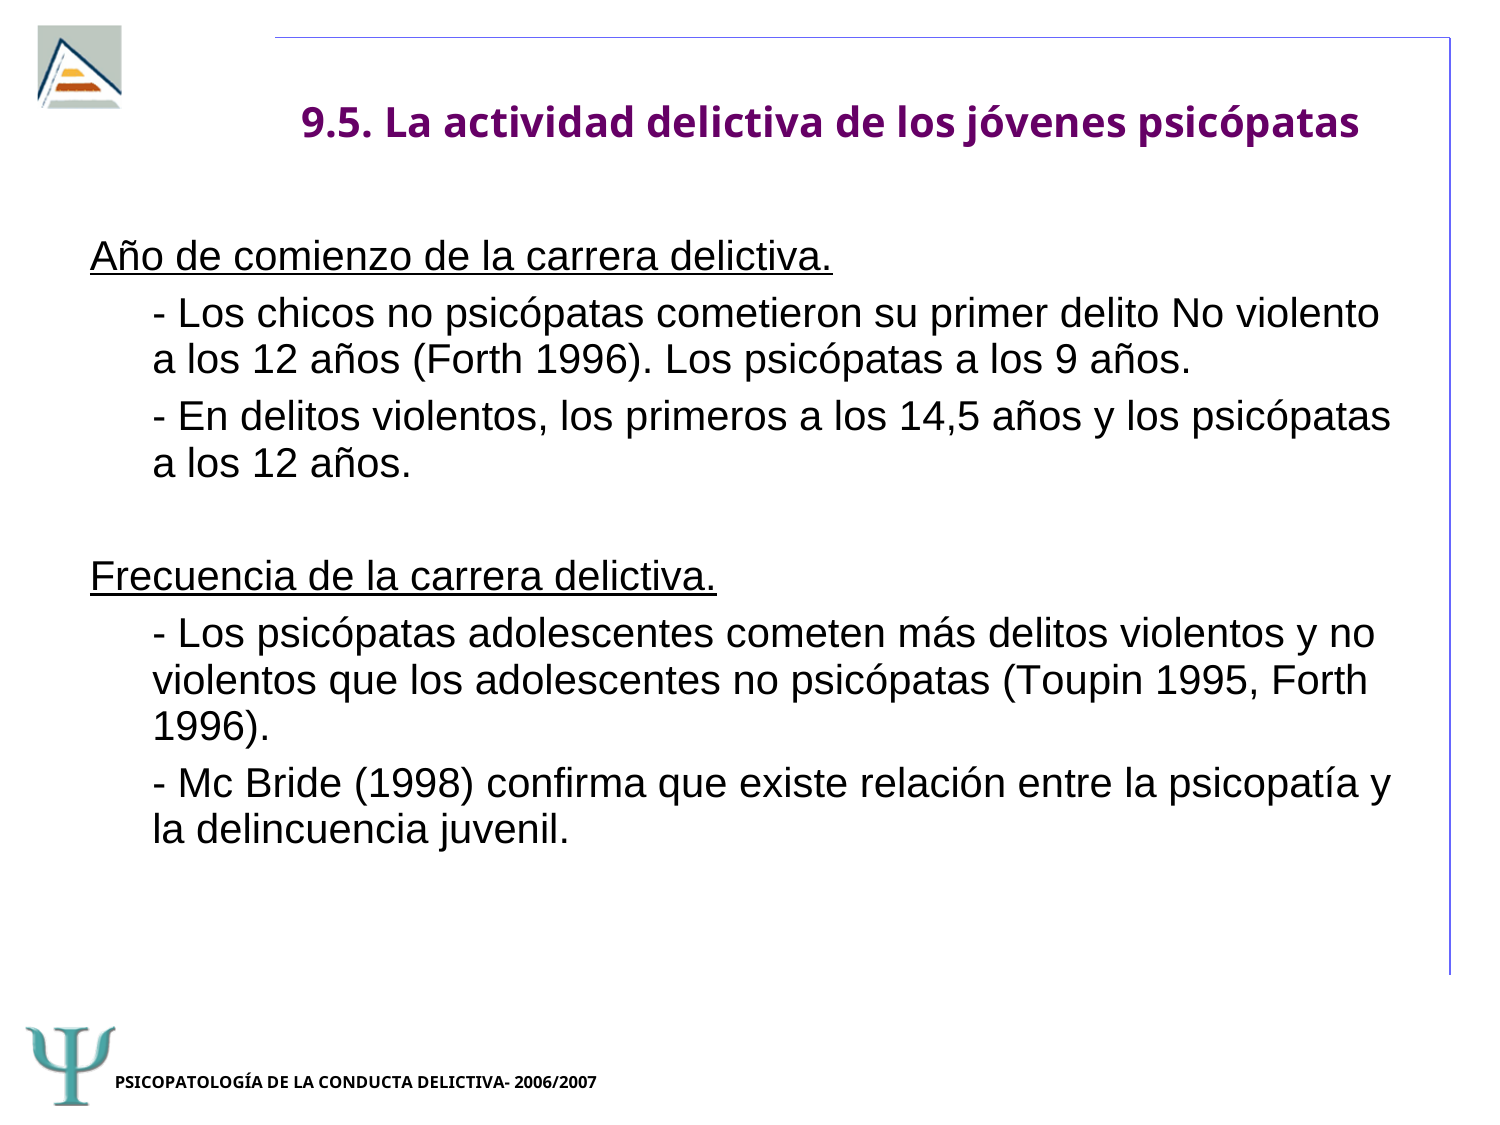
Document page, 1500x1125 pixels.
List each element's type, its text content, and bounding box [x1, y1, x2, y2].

list Año de comienzo de la carrera delictiva. - Los chicos no psicópatas cometieron su primer delito No violento a los 12 años (Forth 1996). Los psicópatas a los 9 años. - En delitos violentos, los primeros a los 14,5 años y los psicópatas a los 12 años. Frecuencia de la carrera delictiva. - Los psicópatas adolescentes cometen más delitos violentos y no violentos que los adolescentes no psicópatas (Toupin 1995, Forth 1996). - Mc Bride (1998) confirma que existe relación entre la psicopatía y la delincuencia juvenil. [75, 224, 1426, 1125]
picture [37, 24, 122, 109]
title 9.5. La actividad delictiva de los jóvenes psicópatas [262, 74, 1401, 168]
picture [24, 1024, 75, 1106]
